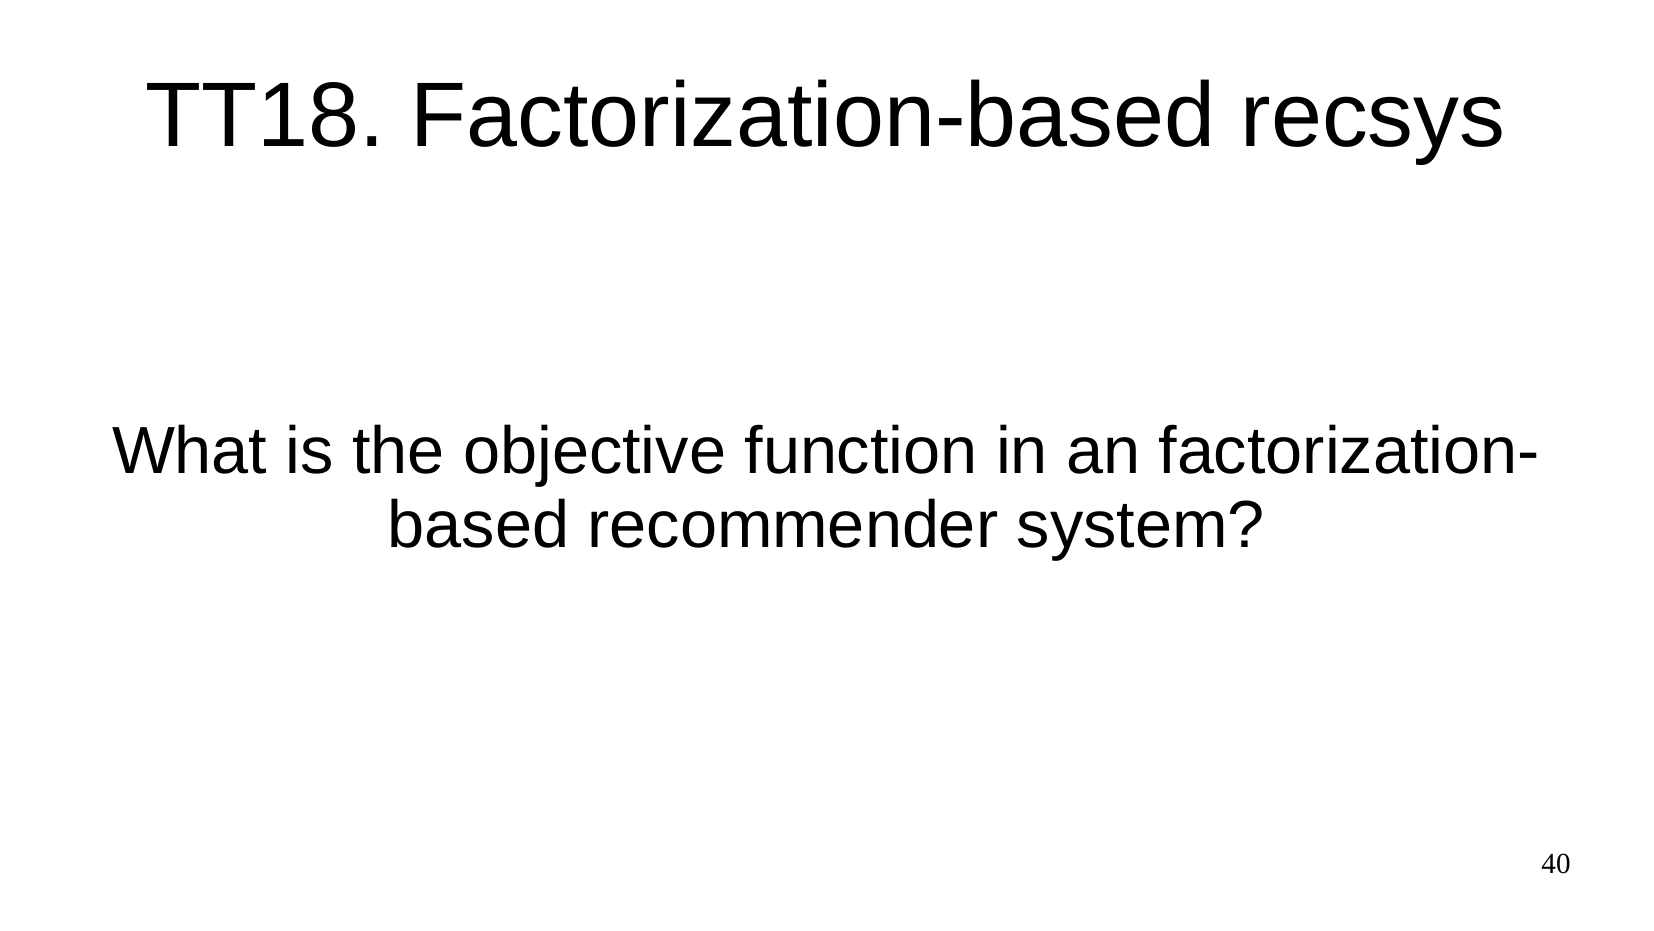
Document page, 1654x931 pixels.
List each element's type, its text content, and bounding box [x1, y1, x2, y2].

subtitle What is the objective function in an factorization-based recommender system? [82, 217, 1571, 758]
title TT18. Factorization-based recsys [82, 37, 1571, 193]
